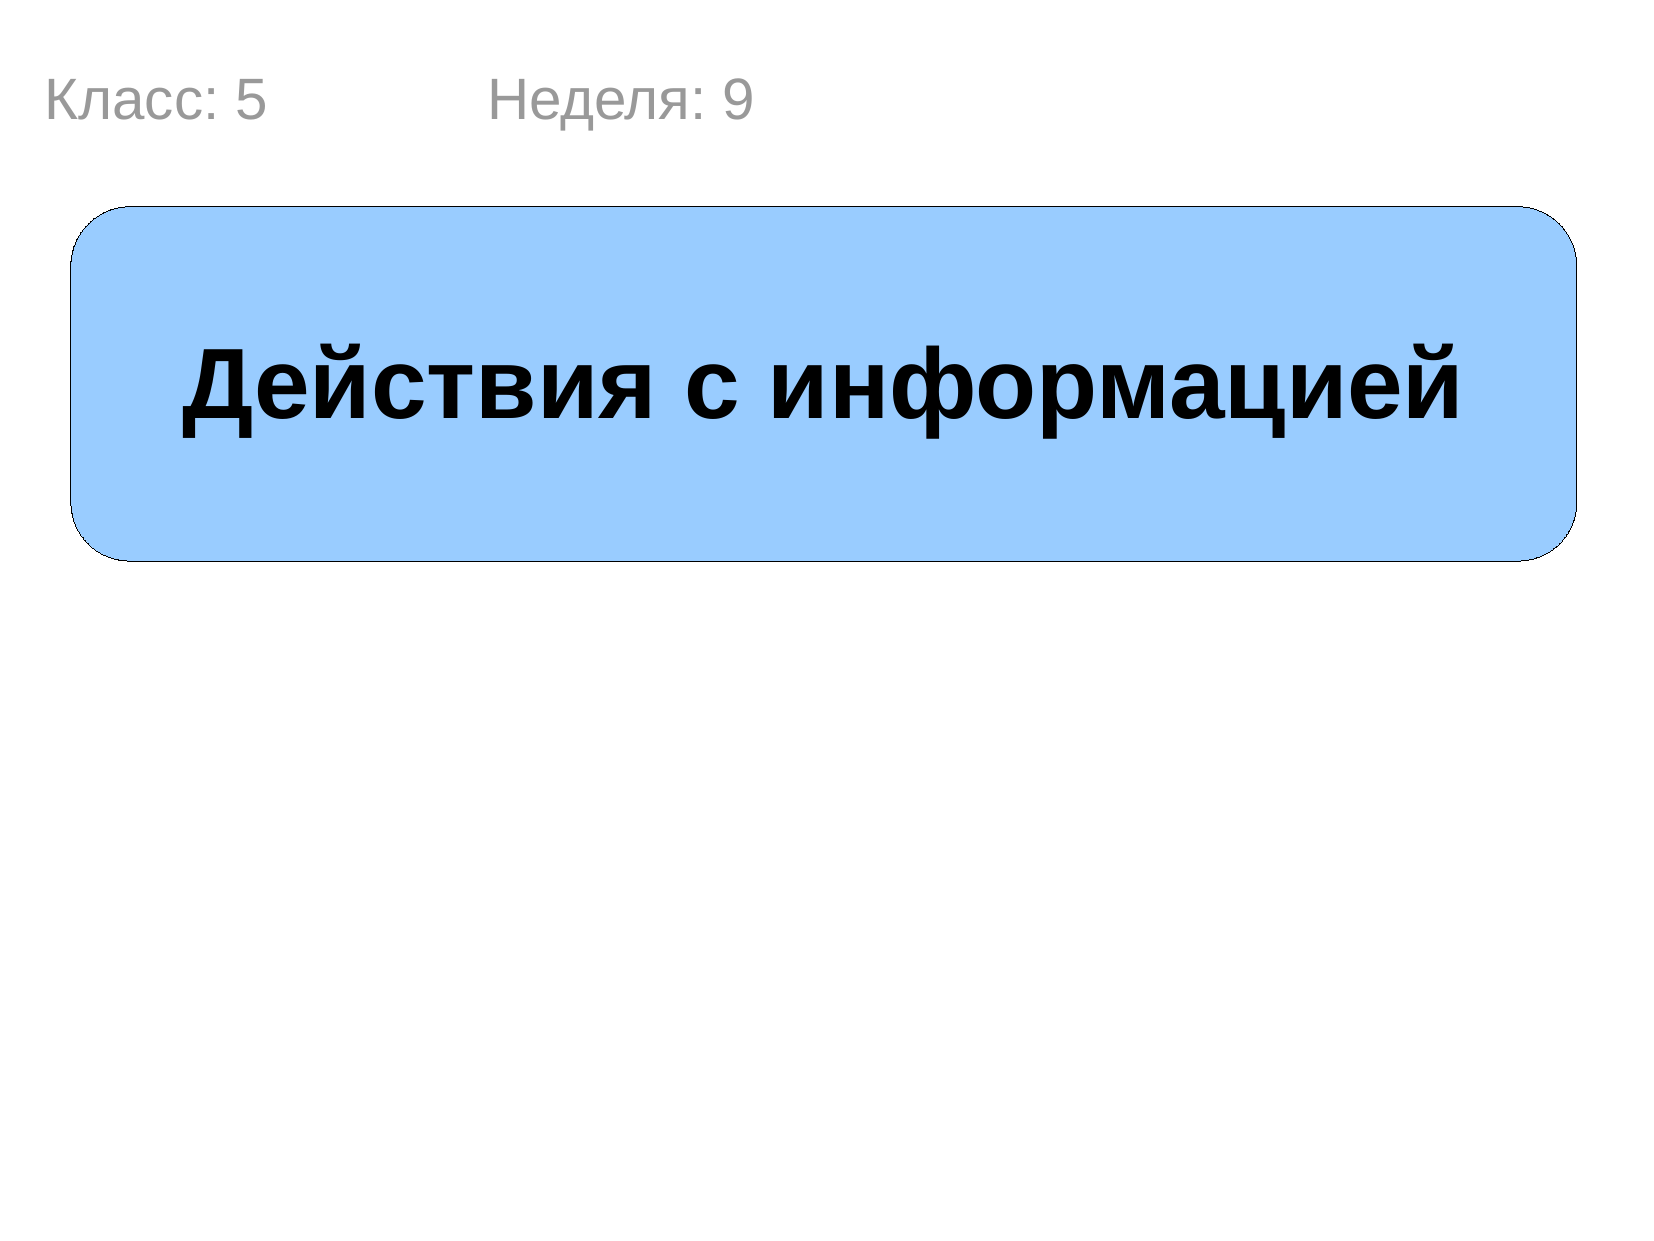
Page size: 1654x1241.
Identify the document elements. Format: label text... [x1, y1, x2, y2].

text_box Класс: 5 Неделя: 9 [29, 59, 975, 139]
text_box Действия с информацией [70, 206, 1577, 562]
